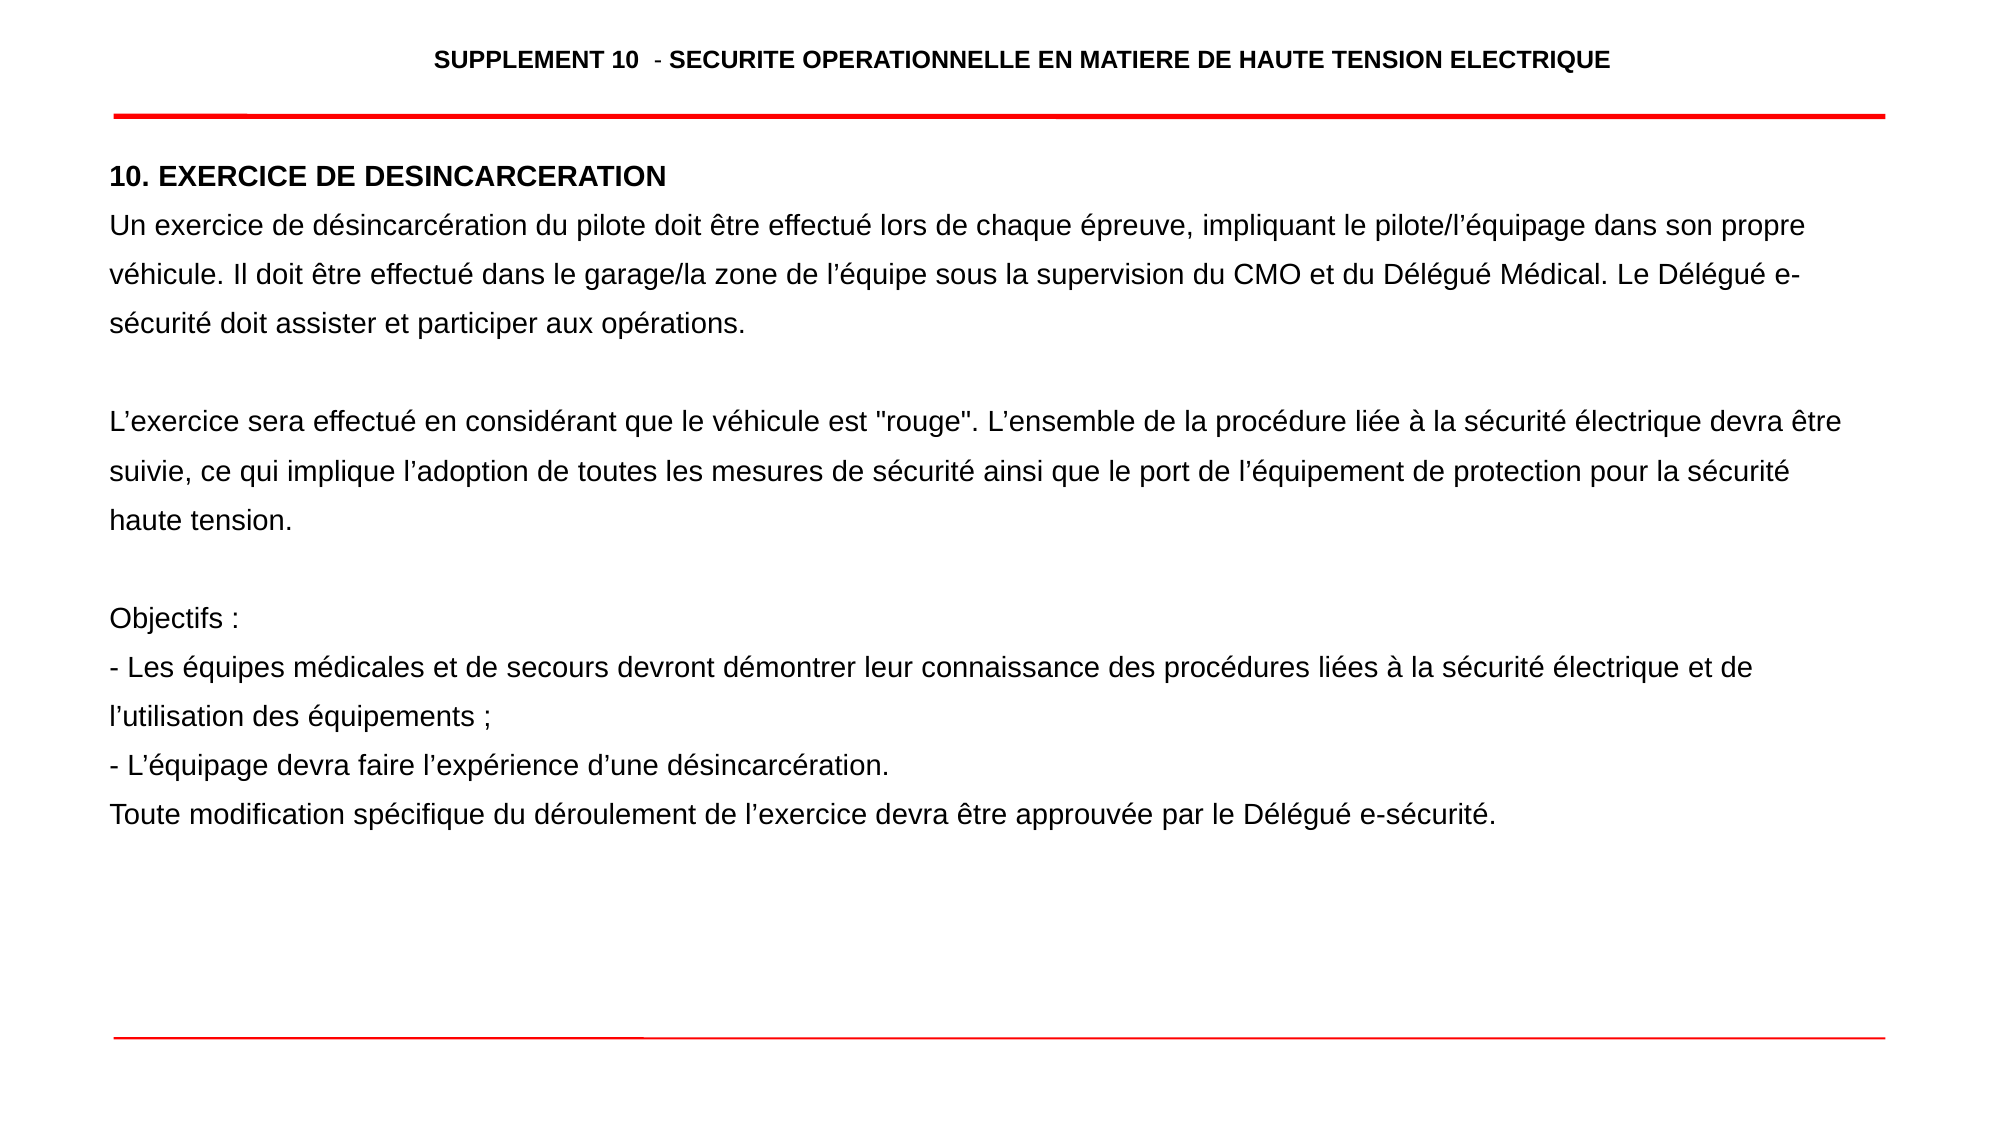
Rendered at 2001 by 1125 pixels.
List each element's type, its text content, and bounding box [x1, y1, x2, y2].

text_box 10. EXERCICE DE DESINCARCERATION Un exercice de désincarcération du pilote doit être effectué lors de chaque épreuve, impliquant le pilote/l’équipage dans son propre véhicule. Il doit être effectué dans le garage/la zone de l’équipe sous la supervision du CMO et du Délégué Médical. Le Délégué e-sécurité doit assister et participer aux opérations. L’exercice sera effectué en considérant que le véhicule est "rouge". L’ensemble de la procédure liée à la sécurité électrique devra être suivie, ce qui implique l’adoption de toutes les mesures de sécurité ainsi que le port de l’équipement de protection pour la sécurité haute tension. Objectifs : - Les équipes médicales et de secours devront démontrer leur connaissance des procédures liées à la sécurité électrique et de l’utilisation des équipements ; - L’équipage devra faire l’expérience d’une désincarcération. Toute modification spécifique du déroulement de l’exercice devra être approuvée par le Délégué e-sécurité. [94, 135, 1867, 839]
text_box SUPPLEMENT 10 - SECURITE OPERATIONNELLE EN MATIERE DE HAUTE TENSION ELECTRIQUE [173, 38, 1895, 82]
